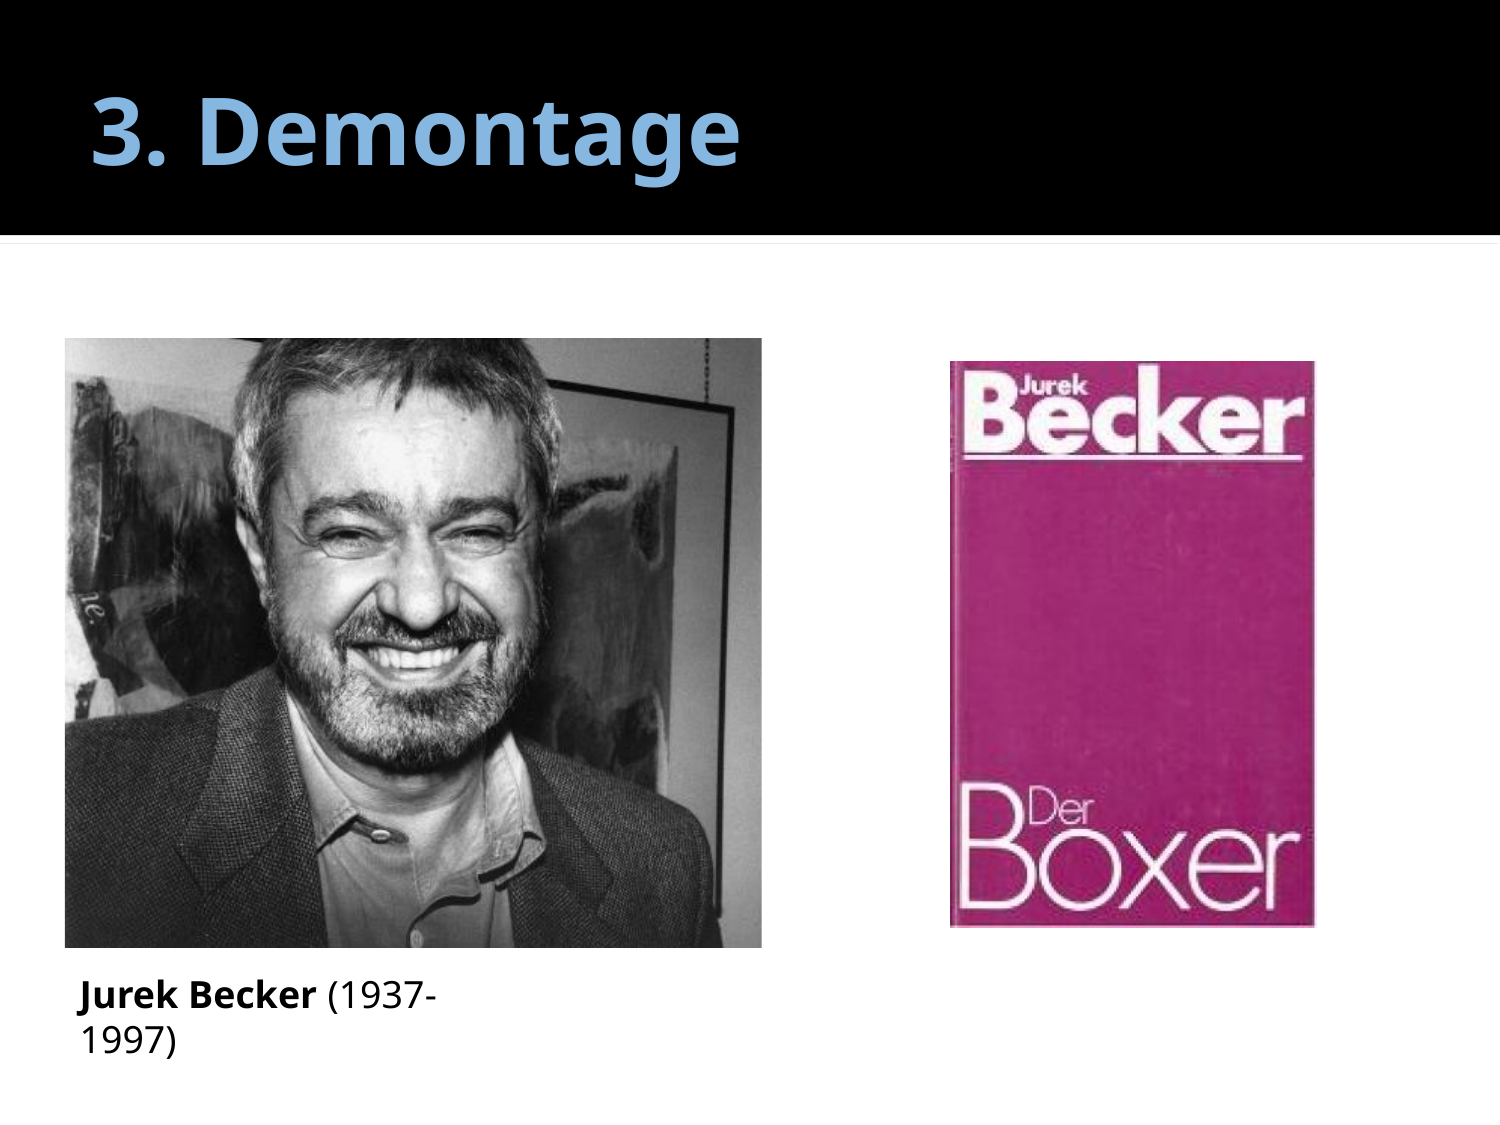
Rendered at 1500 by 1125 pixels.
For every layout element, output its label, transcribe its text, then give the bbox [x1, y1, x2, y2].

text_box Jurek Becker (1937-1997) [64, 964, 514, 1069]
picture [64, 338, 762, 948]
title 3. Demontage [75, 25, 1425, 231]
picture [950, 361, 1317, 928]
